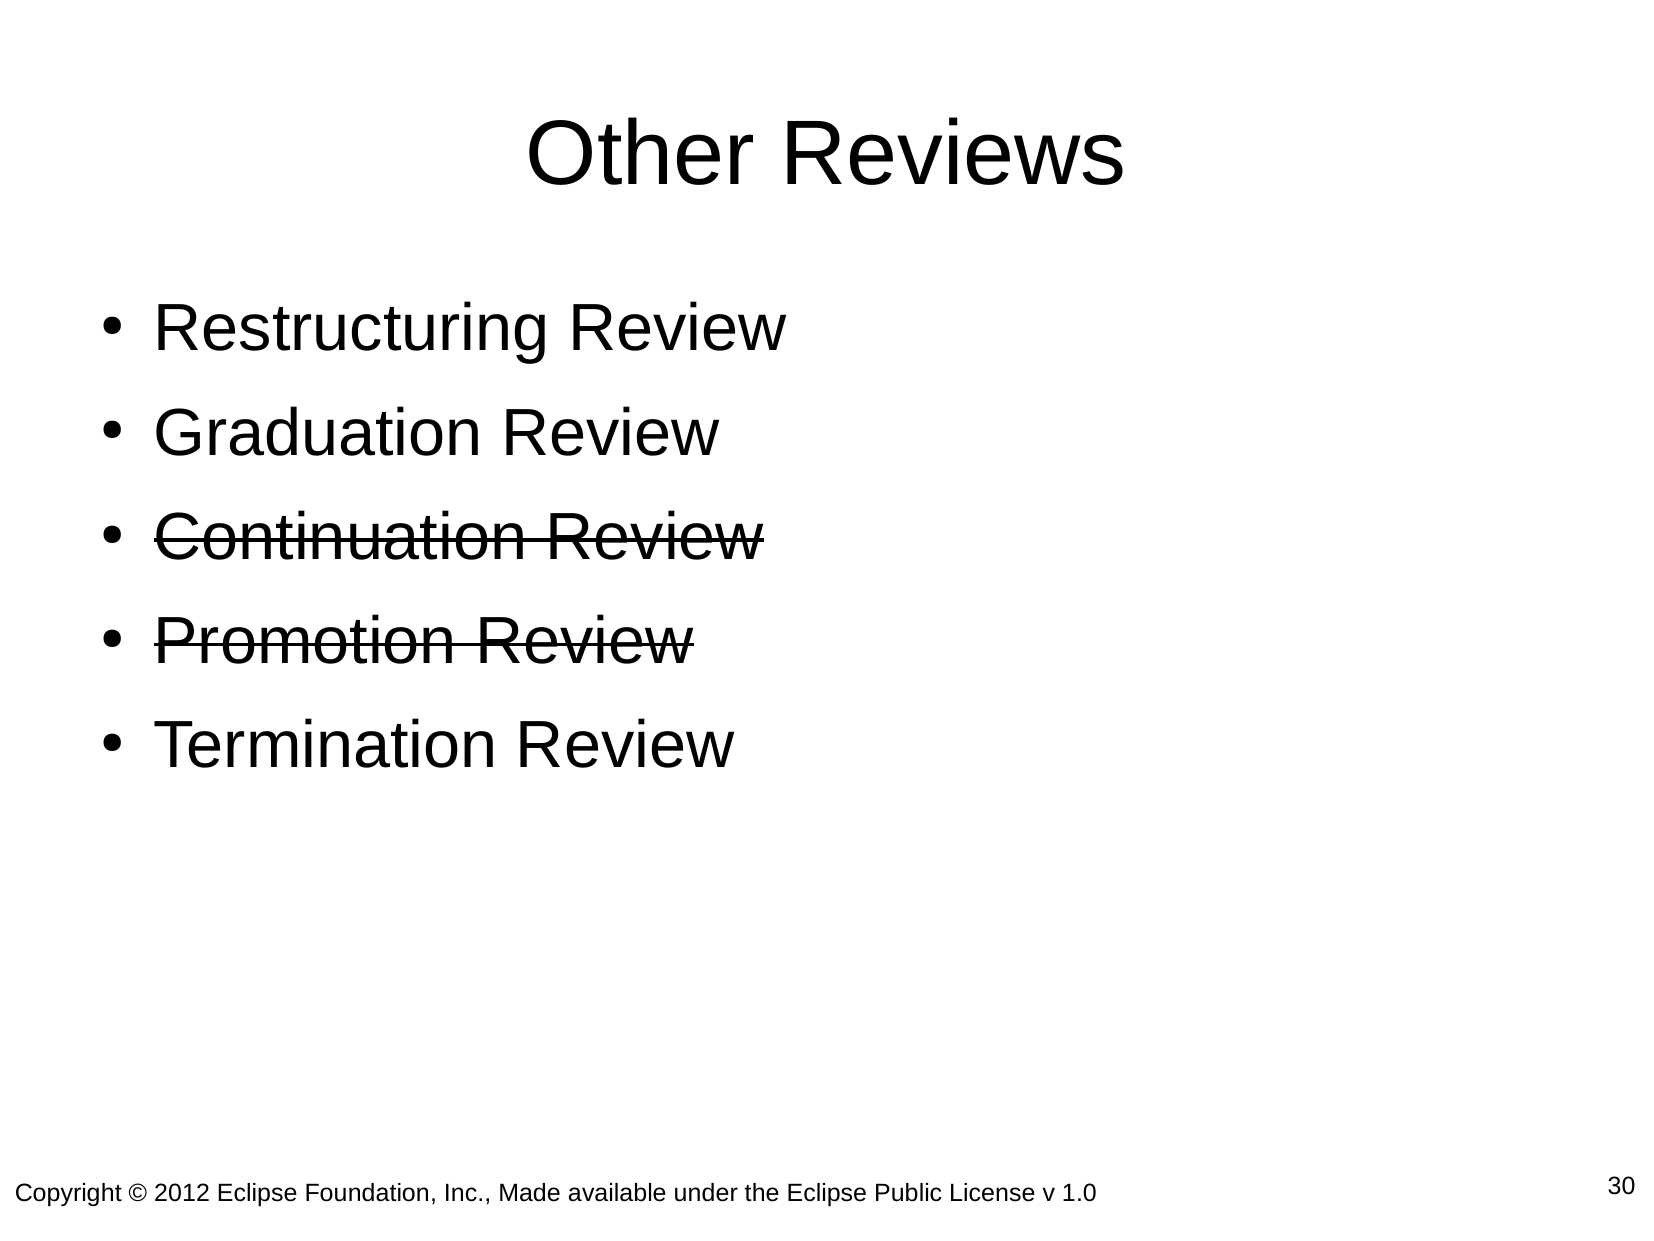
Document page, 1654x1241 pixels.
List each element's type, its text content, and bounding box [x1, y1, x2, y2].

list Restructuring Review Graduation Review Continuation Review Promotion Review Termination Review [82, 290, 1571, 1109]
title Other Reviews [82, 49, 1571, 257]
